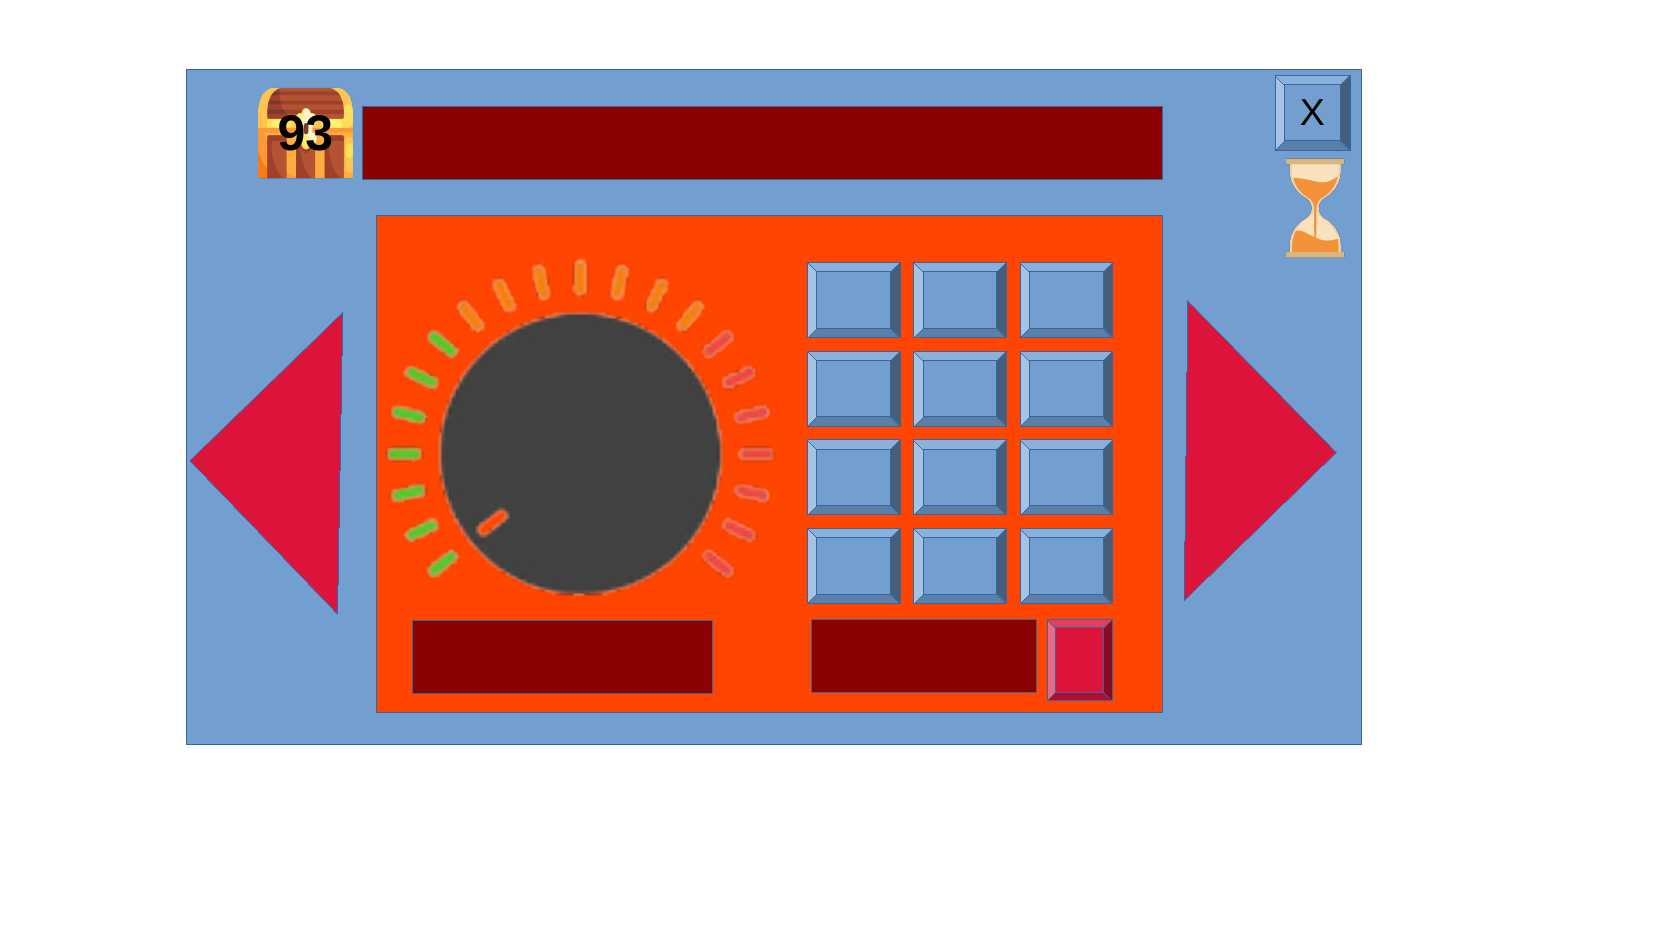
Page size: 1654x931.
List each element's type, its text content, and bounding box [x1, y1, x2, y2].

picture [1245, 133, 1390, 278]
text_box [186, 69, 1362, 745]
text_box X [1285, 85, 1340, 133]
picture [258, 74, 810, 711]
